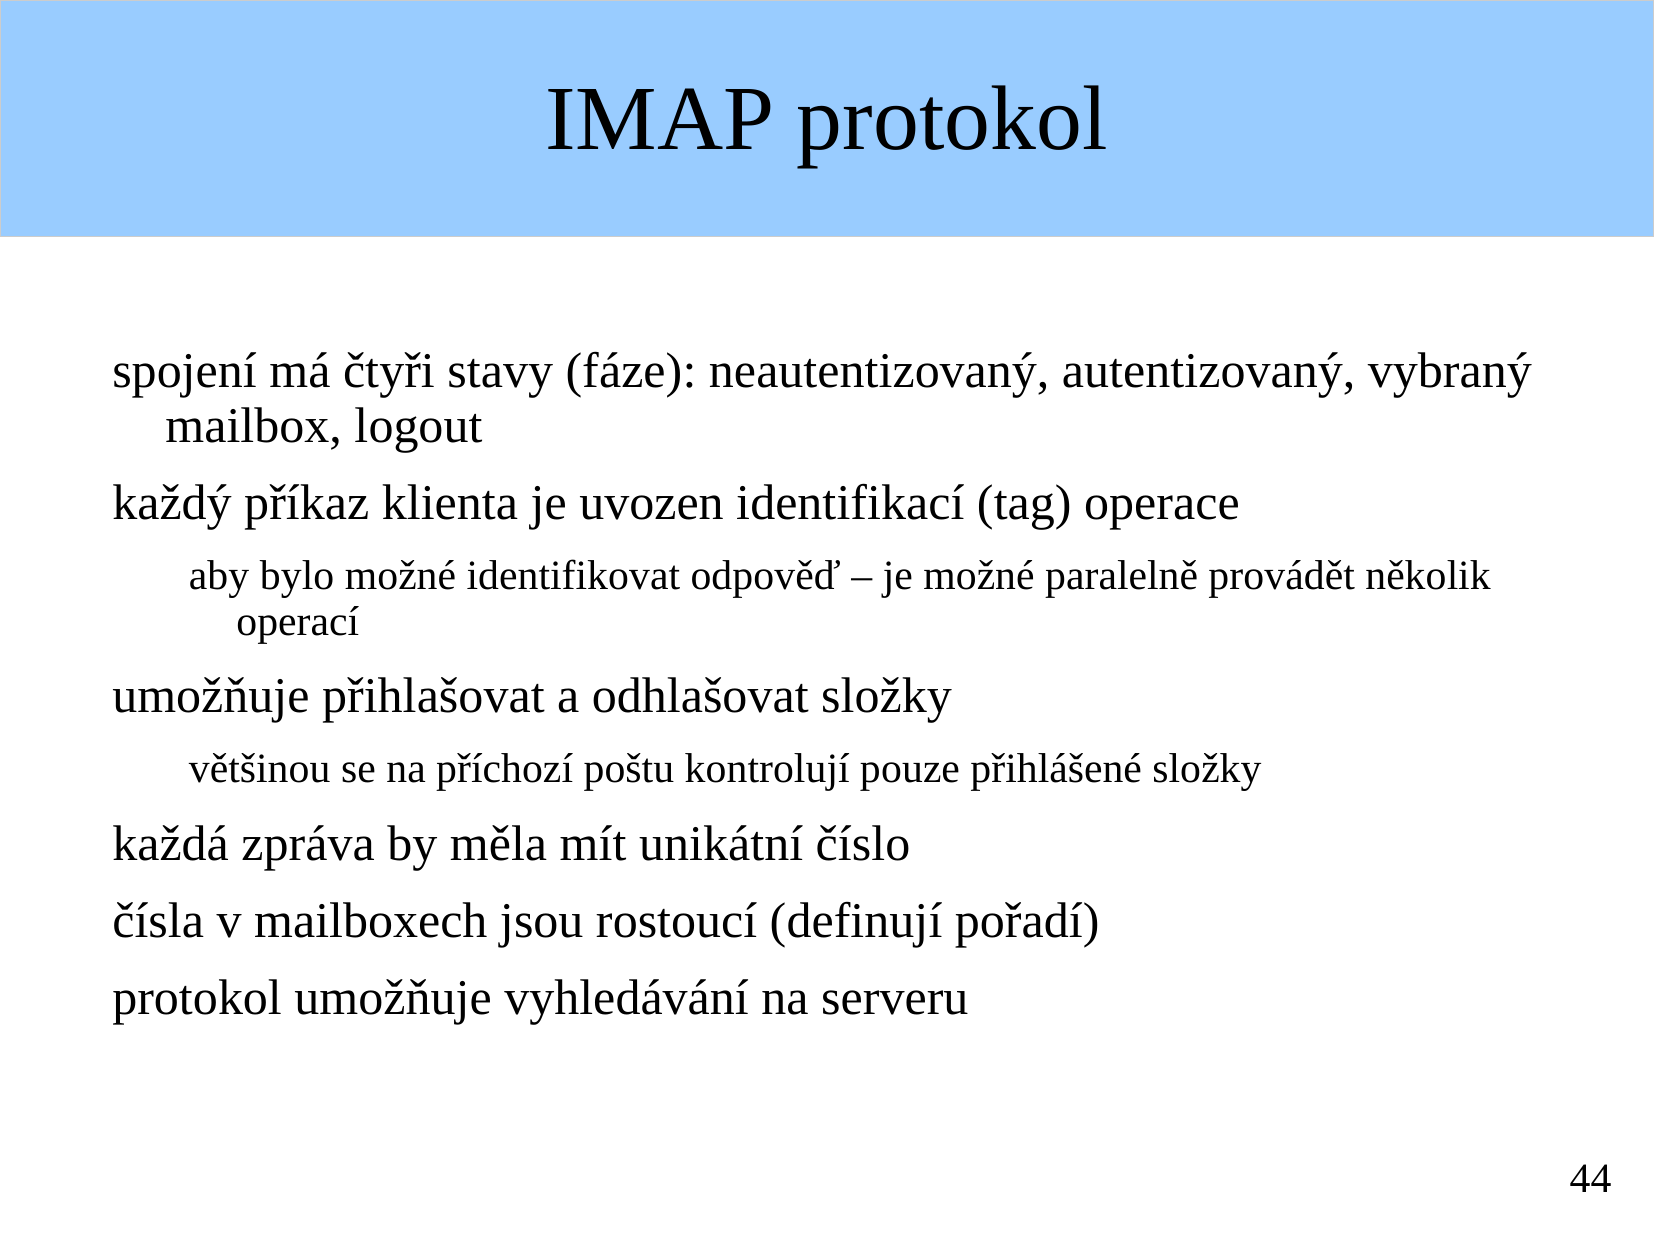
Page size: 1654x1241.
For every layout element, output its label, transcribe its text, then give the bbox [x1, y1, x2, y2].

list spojení má čtyři stavy (fáze): neautentizovaný, autentizovaný, vybraný mailbox, logout každý příkaz klienta je uvozen identifikací (tag) operace aby bylo možné identifikovat odpověď – je možné paralelně provádět několik operací umožňuje přihlašovat a odhlašovat složky většinou se na příchozí poštu kontrolují pouze přihlášené složky každá zpráva by měla mít unikátní číslo čísla v mailboxech jsou rostoucí (definují pořadí) protokol umožňuje vyhledávání na serveru [94, 342, 1571, 1175]
title IMAP protokol [0, 0, 1654, 237]
